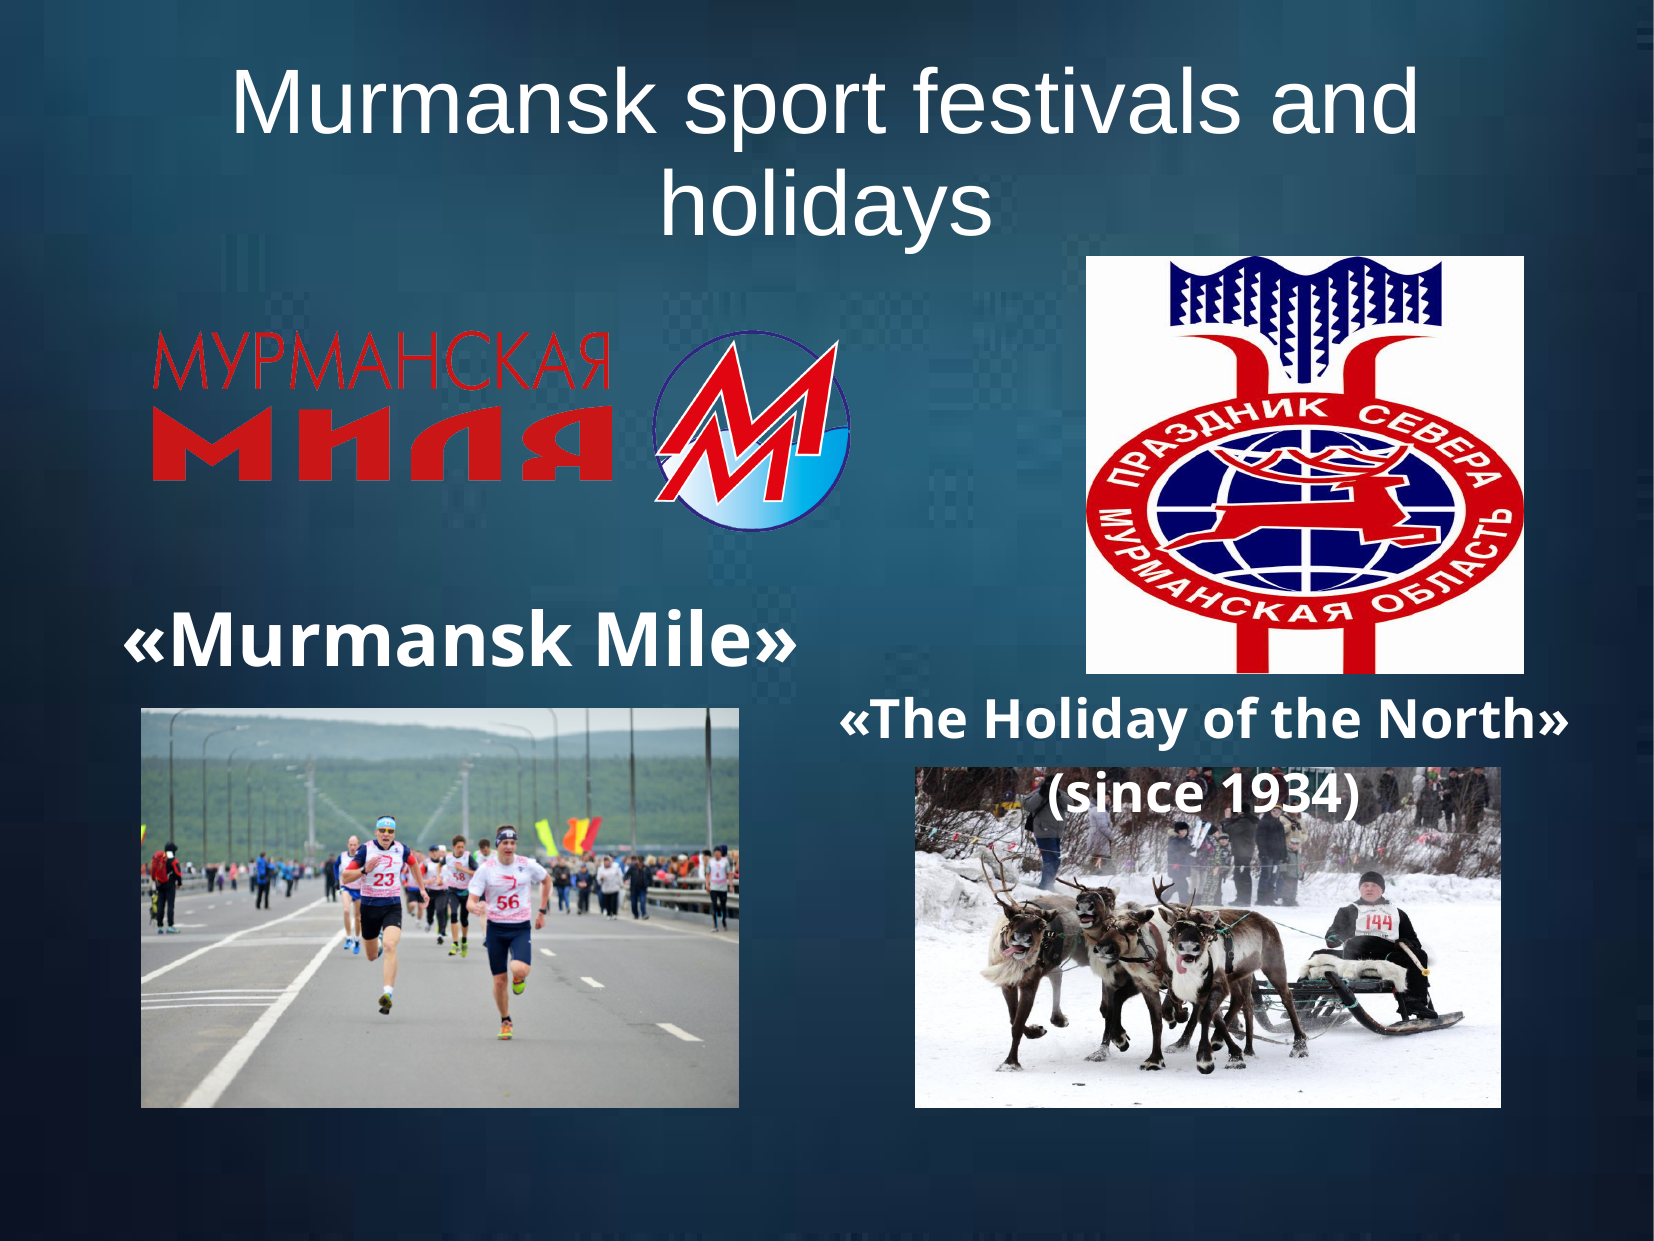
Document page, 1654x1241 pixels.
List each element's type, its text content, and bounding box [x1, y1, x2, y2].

text_box «The Holiday of the North» (since 1934) [823, 673, 1654, 840]
picture [0, 0, 1654, 1241]
text_box «Murmansk Mile» [106, 578, 851, 742]
title Murmansk sport festivals and holidays [82, 49, 1571, 257]
